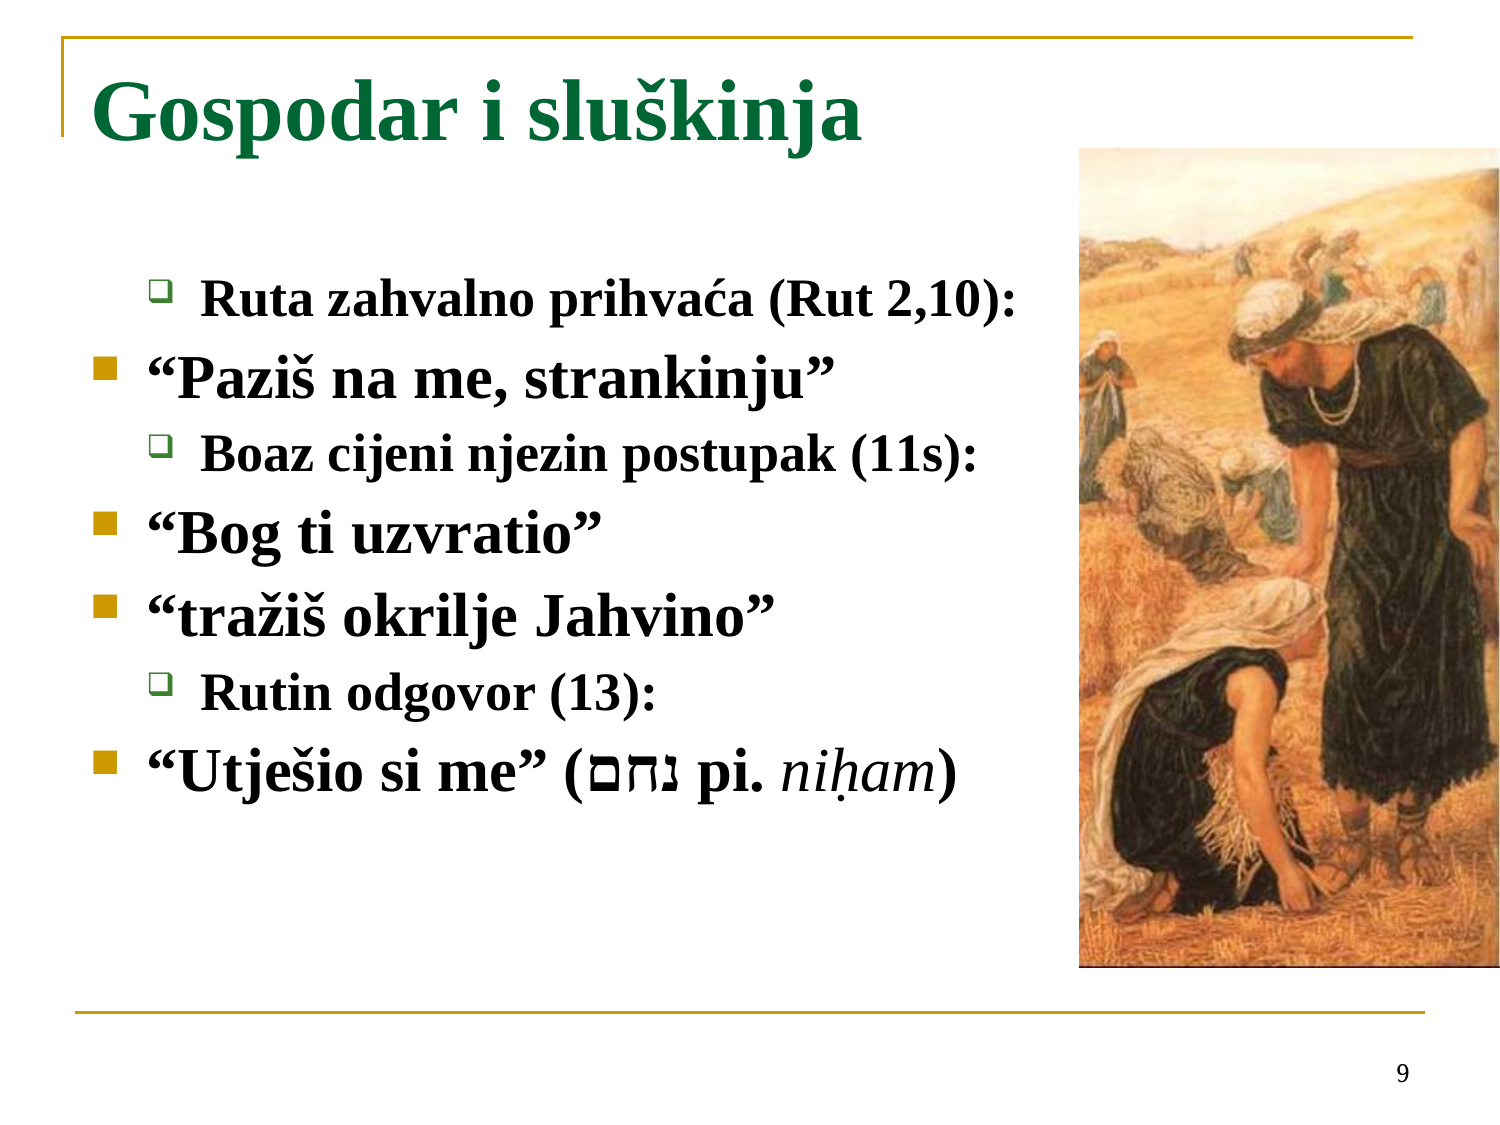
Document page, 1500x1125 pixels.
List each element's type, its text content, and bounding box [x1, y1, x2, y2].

title Gospodar i sluškinja [75, 45, 1426, 233]
list Ruta zahvalno prihvaća (Rut 2,10): “Paziš na me, strankinju” Boaz cijeni njezin postupak (11s): “Bog ti uzvratio” “tražiš okrilje Jahvino” Rutin odgovor (13): “Utješio si me” (נחם pi. niḥam) [75, 262, 1426, 1006]
picture [1079, 148, 1500, 968]
